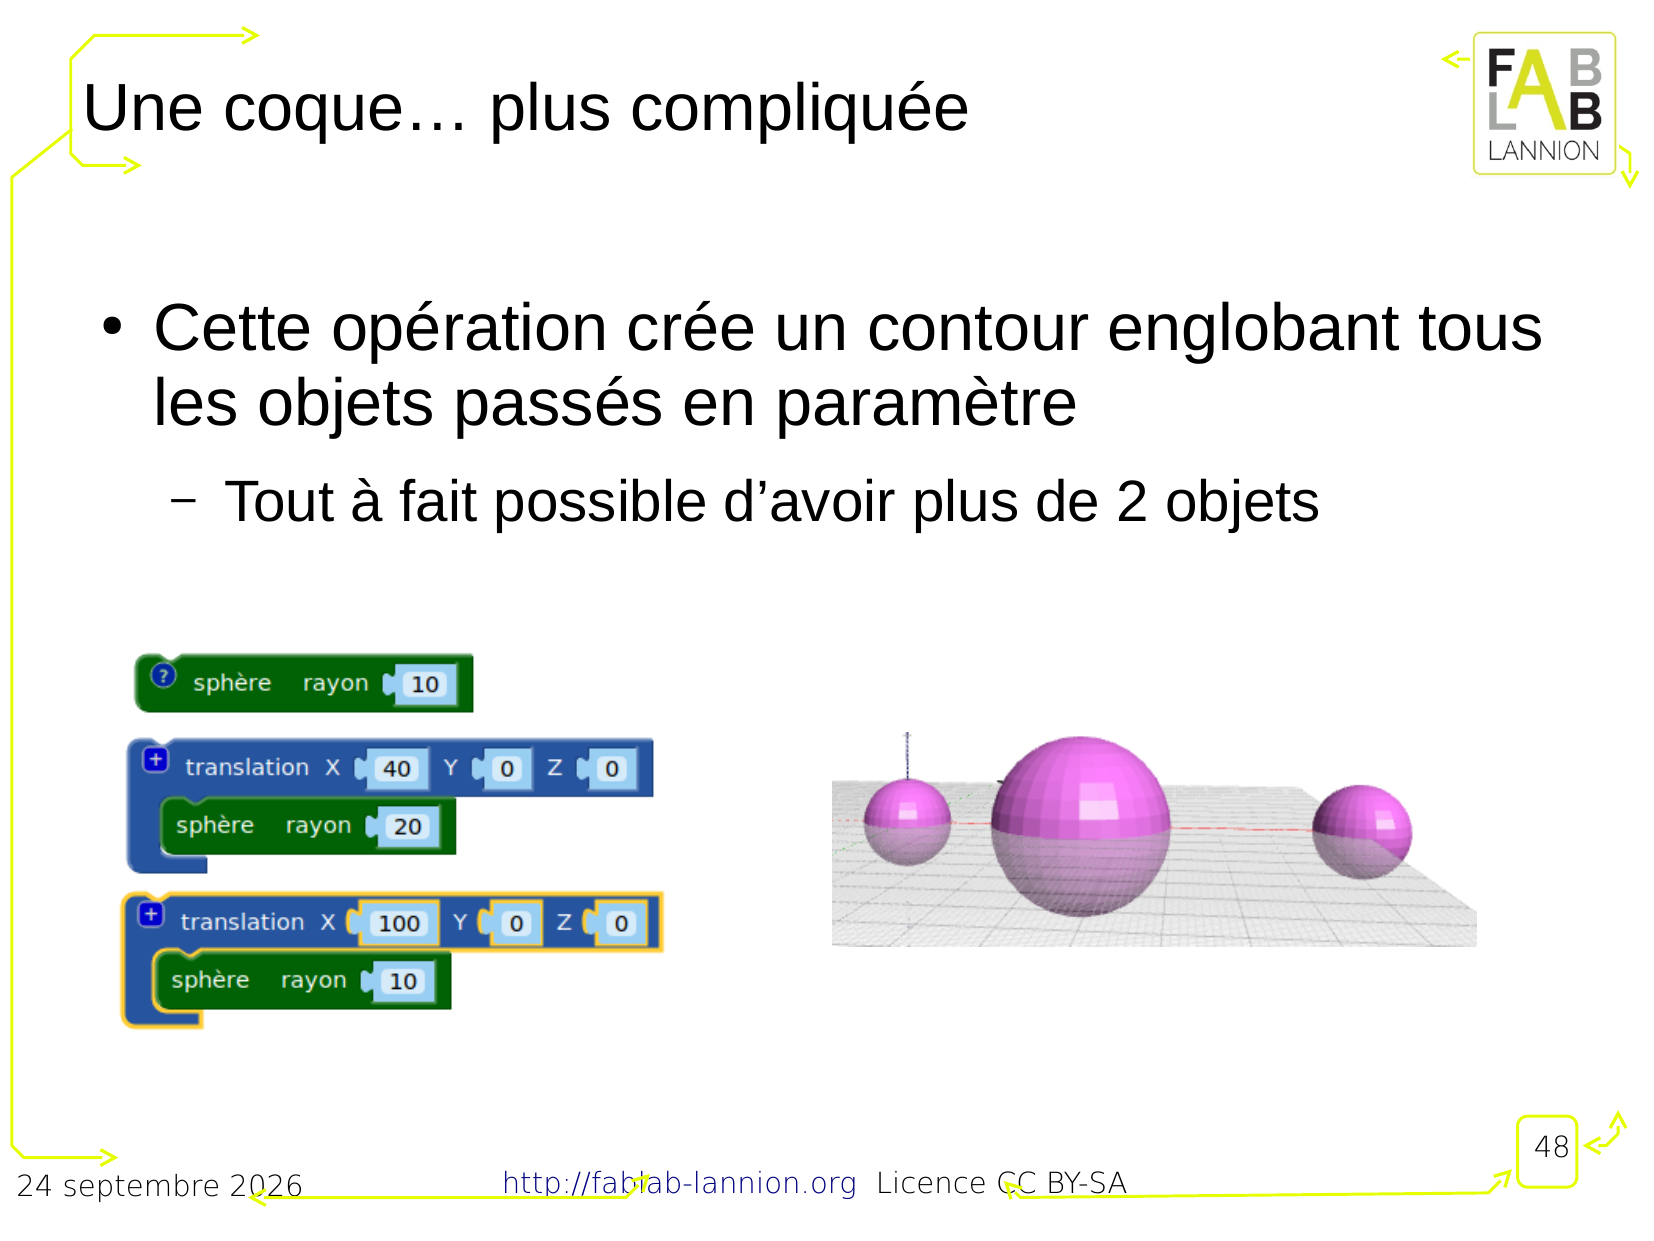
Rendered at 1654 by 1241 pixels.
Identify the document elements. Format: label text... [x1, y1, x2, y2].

title Une coque… plus compliquée [82, 49, 1441, 166]
picture [832, 732, 1477, 947]
picture [109, 619, 721, 1063]
list Cette opération crée un contour englobant tous les objets passés en paramètre Tout à fait possible d’avoir plus de 2 objets [82, 290, 1571, 1010]
picture [1470, 29, 1619, 178]
